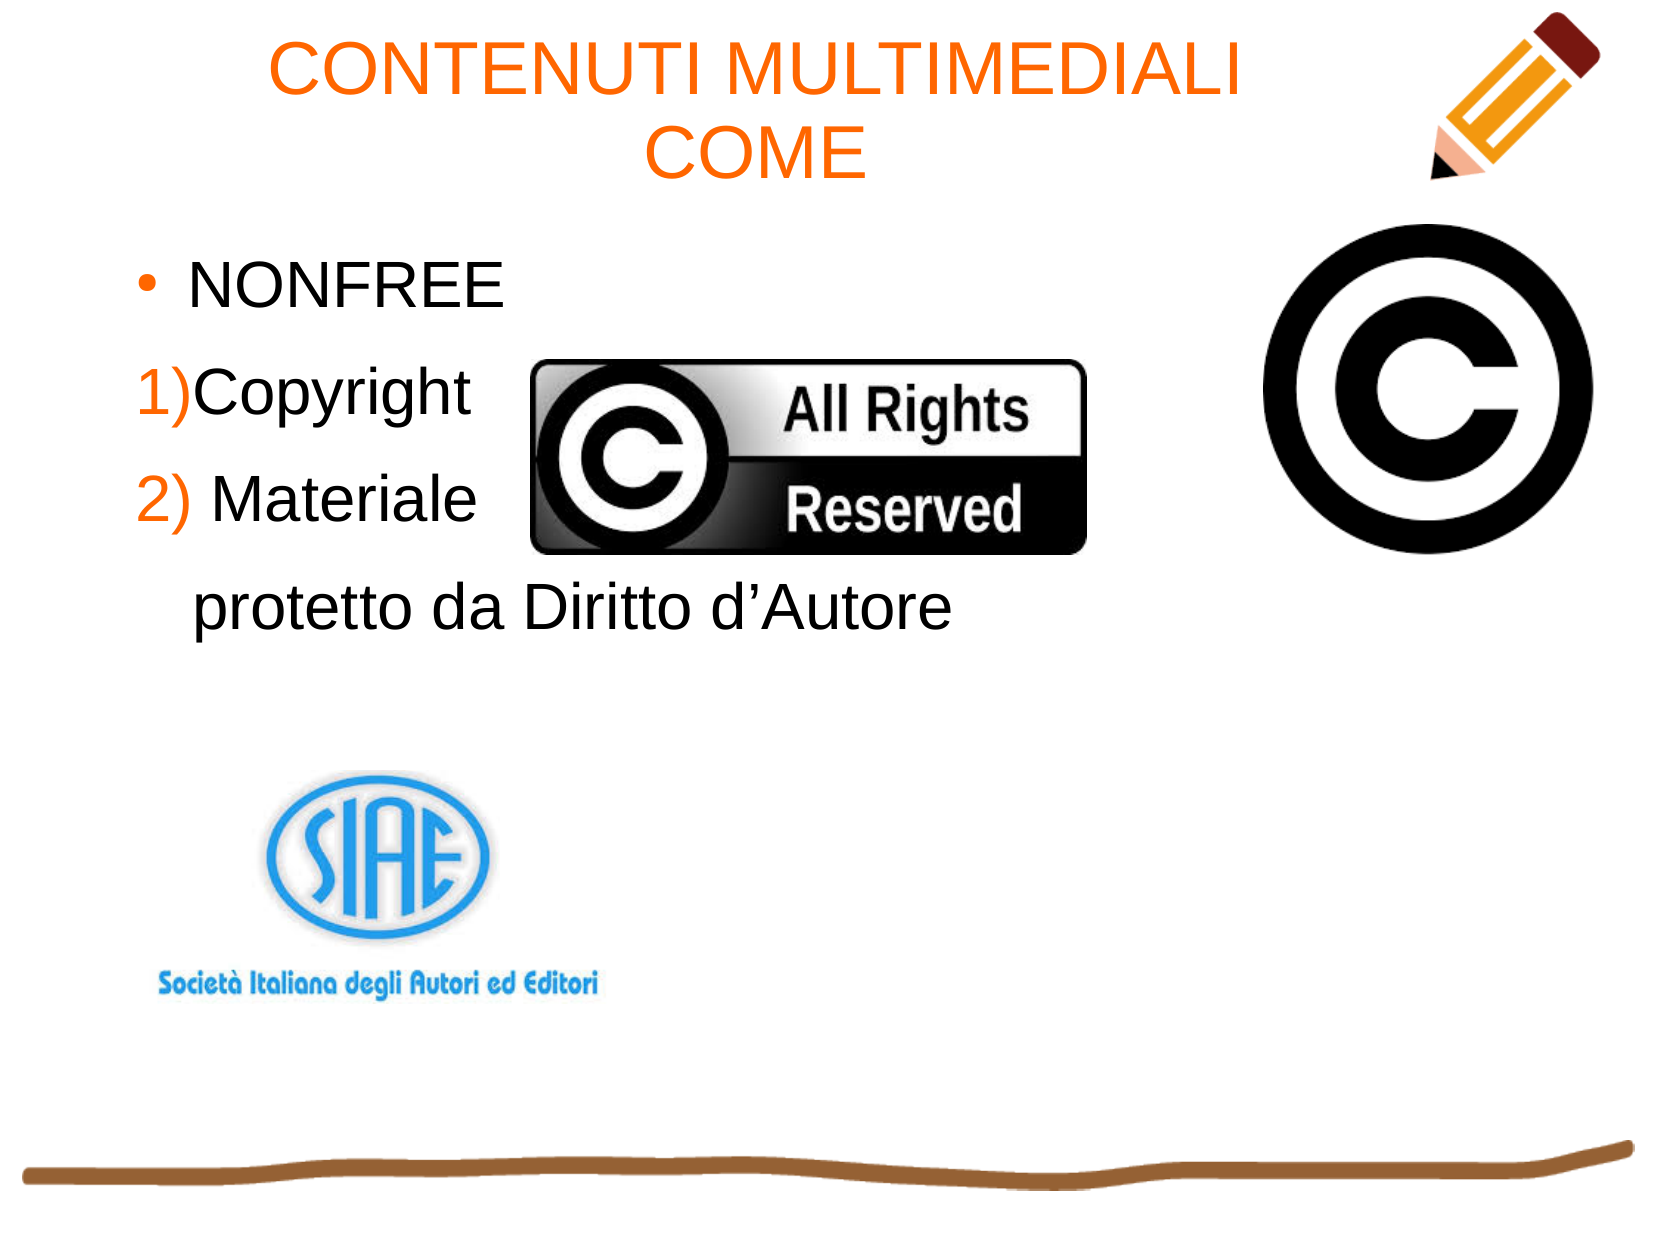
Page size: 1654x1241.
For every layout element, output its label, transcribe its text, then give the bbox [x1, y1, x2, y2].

picture [1430, 12, 1601, 181]
list NONFREE Copyright Materiale protetto da Diritto d’Autore [118, 248, 1607, 645]
title CONTENUTI MULTIMEDIALI COME [82, 26, 1430, 195]
picture [146, 770, 615, 1004]
picture [22, 1140, 1635, 1191]
picture [530, 359, 1087, 555]
picture [1263, 224, 1595, 556]
